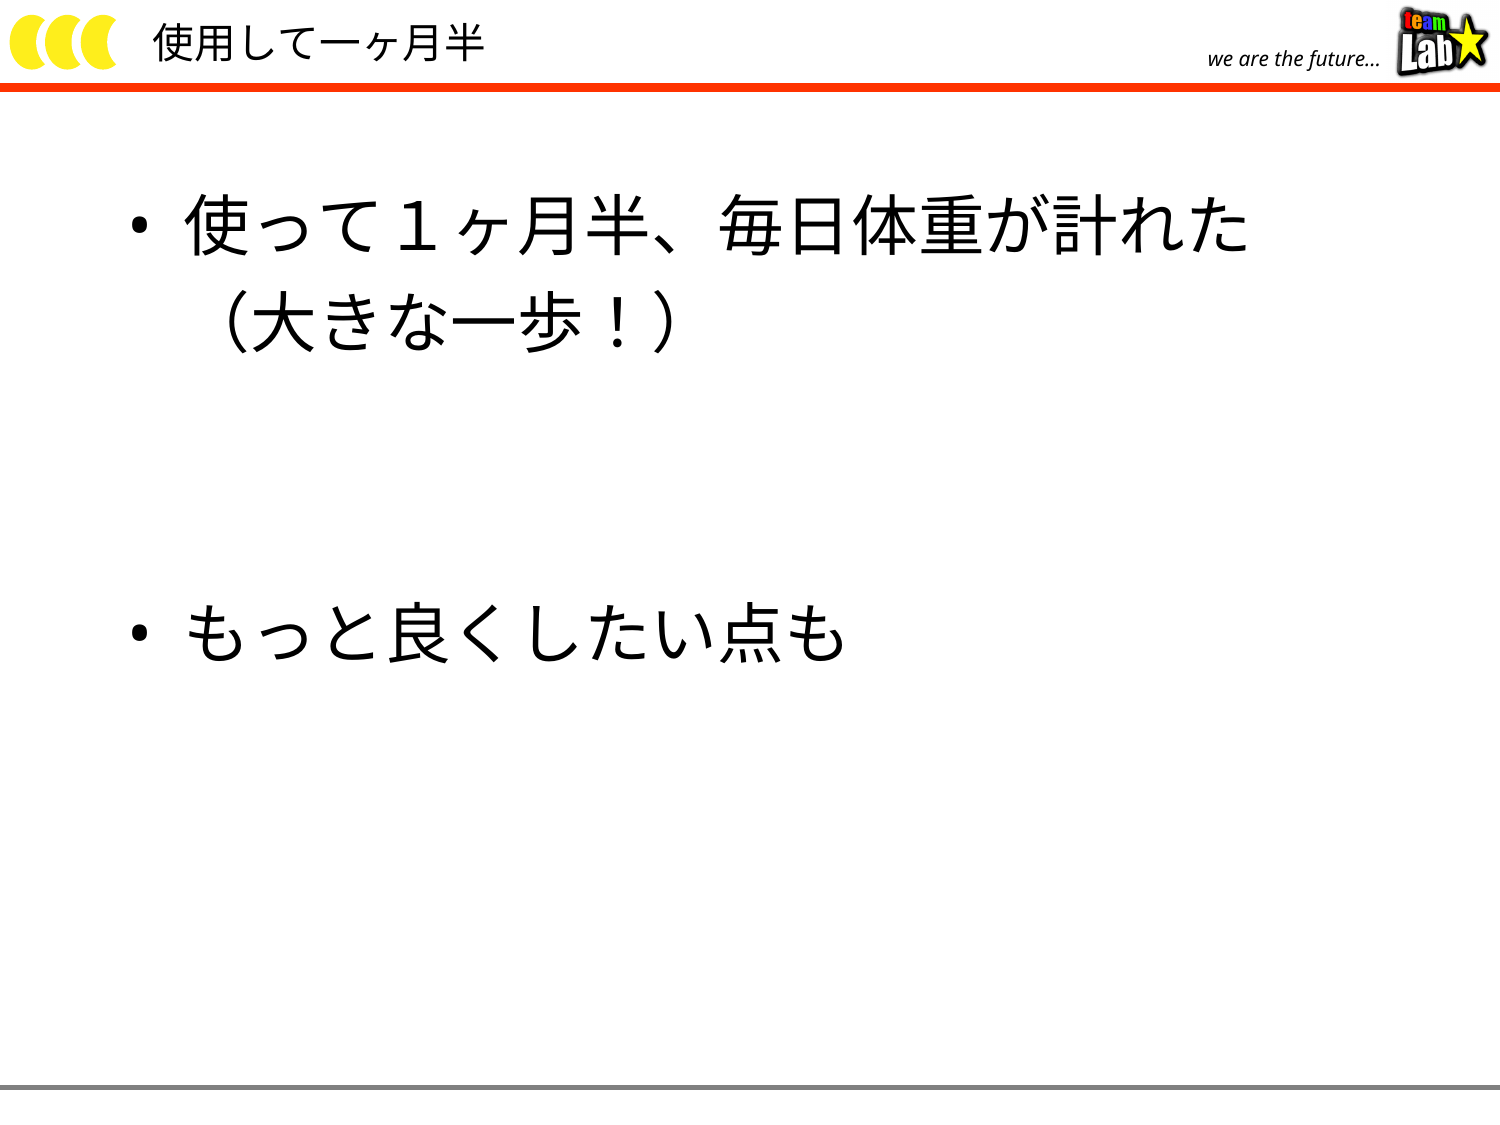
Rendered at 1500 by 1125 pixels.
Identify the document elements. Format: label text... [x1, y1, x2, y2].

picture [1386, 0, 1499, 83]
title 使用して一ヶ月半 [137, 9, 925, 75]
list 使って１ヶ月半、毎日体重が計れた （大きな一歩！） もっと良くしたい点も [112, 176, 1388, 1004]
